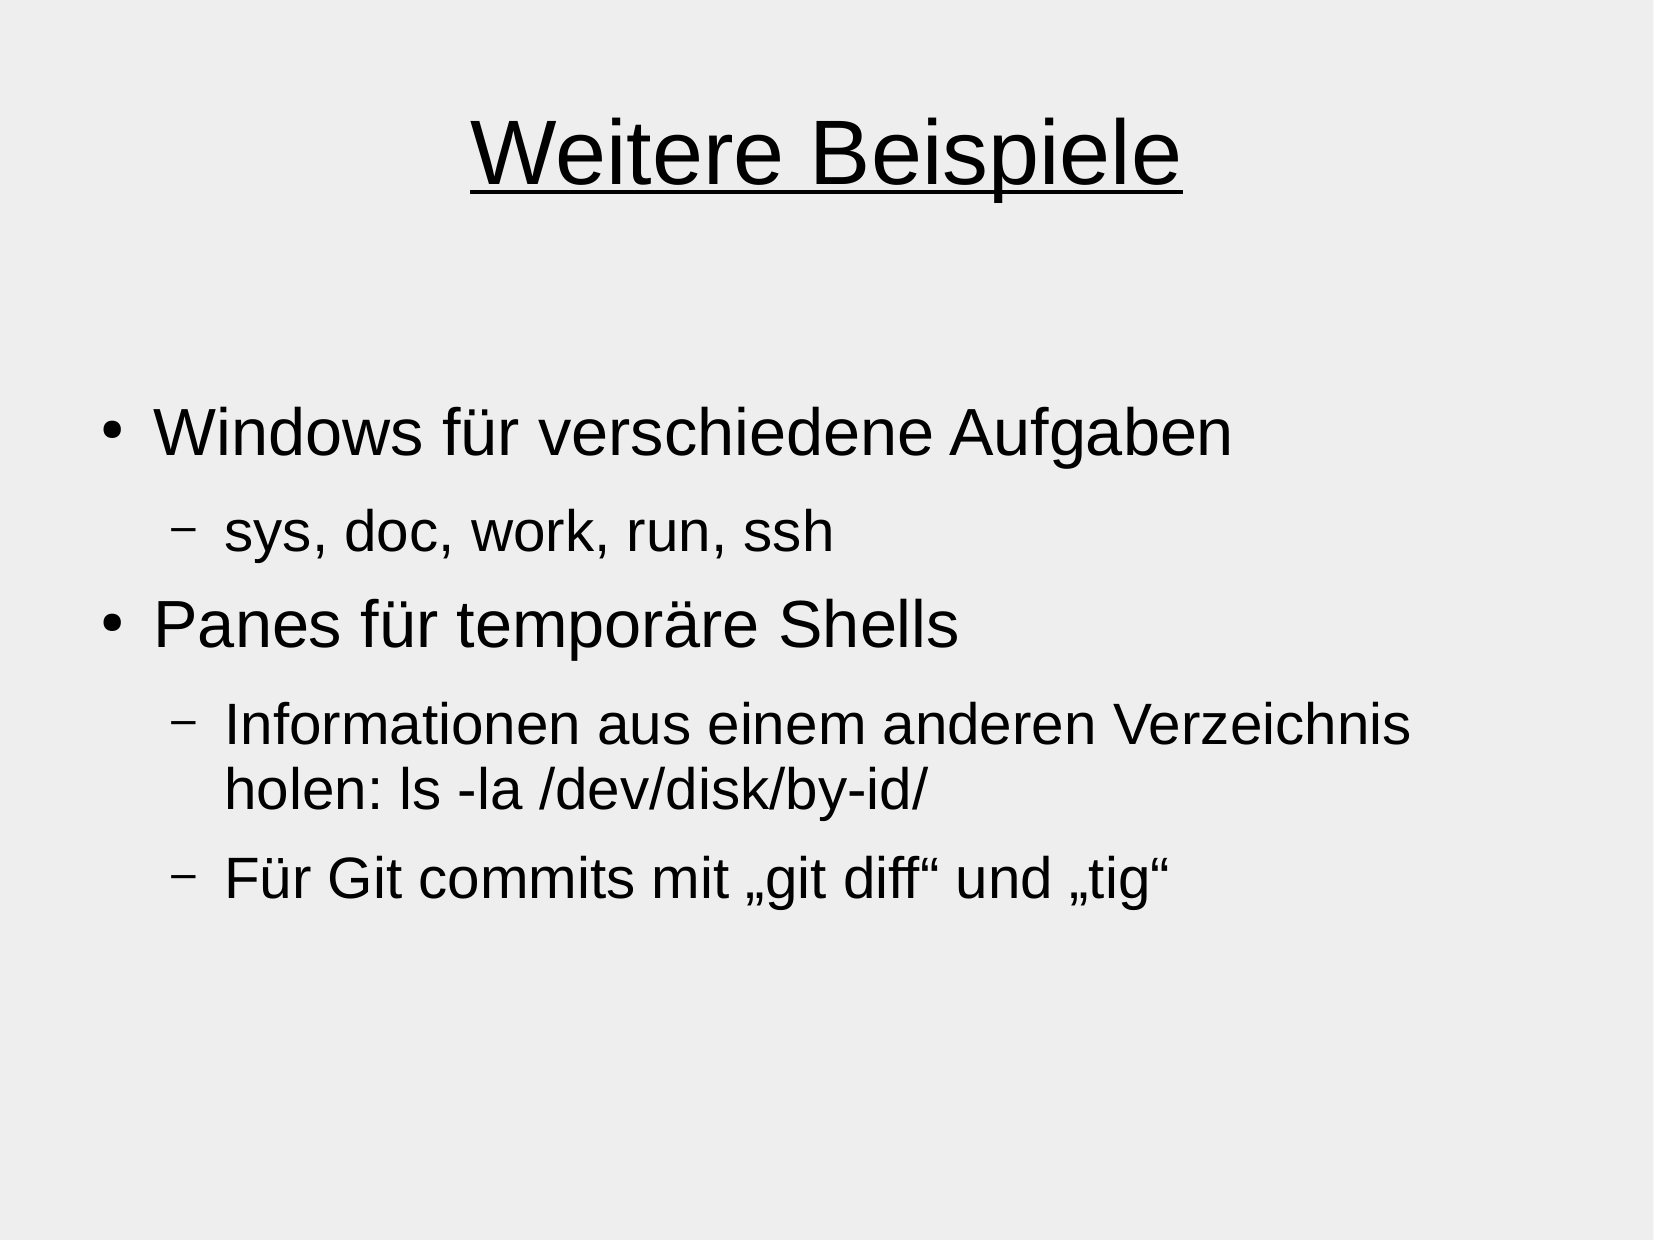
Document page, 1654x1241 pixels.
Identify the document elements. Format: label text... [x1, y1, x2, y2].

list Windows für verschiedene Aufgaben sys, doc, work, run, ssh Panes für temporäre Shells Informationen aus einem anderen Verzeichnis holen: ls -la /dev/disk/by-id/ Für Git commits mit „git diff“ und „tig“ [82, 290, 1571, 1010]
title Weitere Beispiele [82, 49, 1571, 257]
